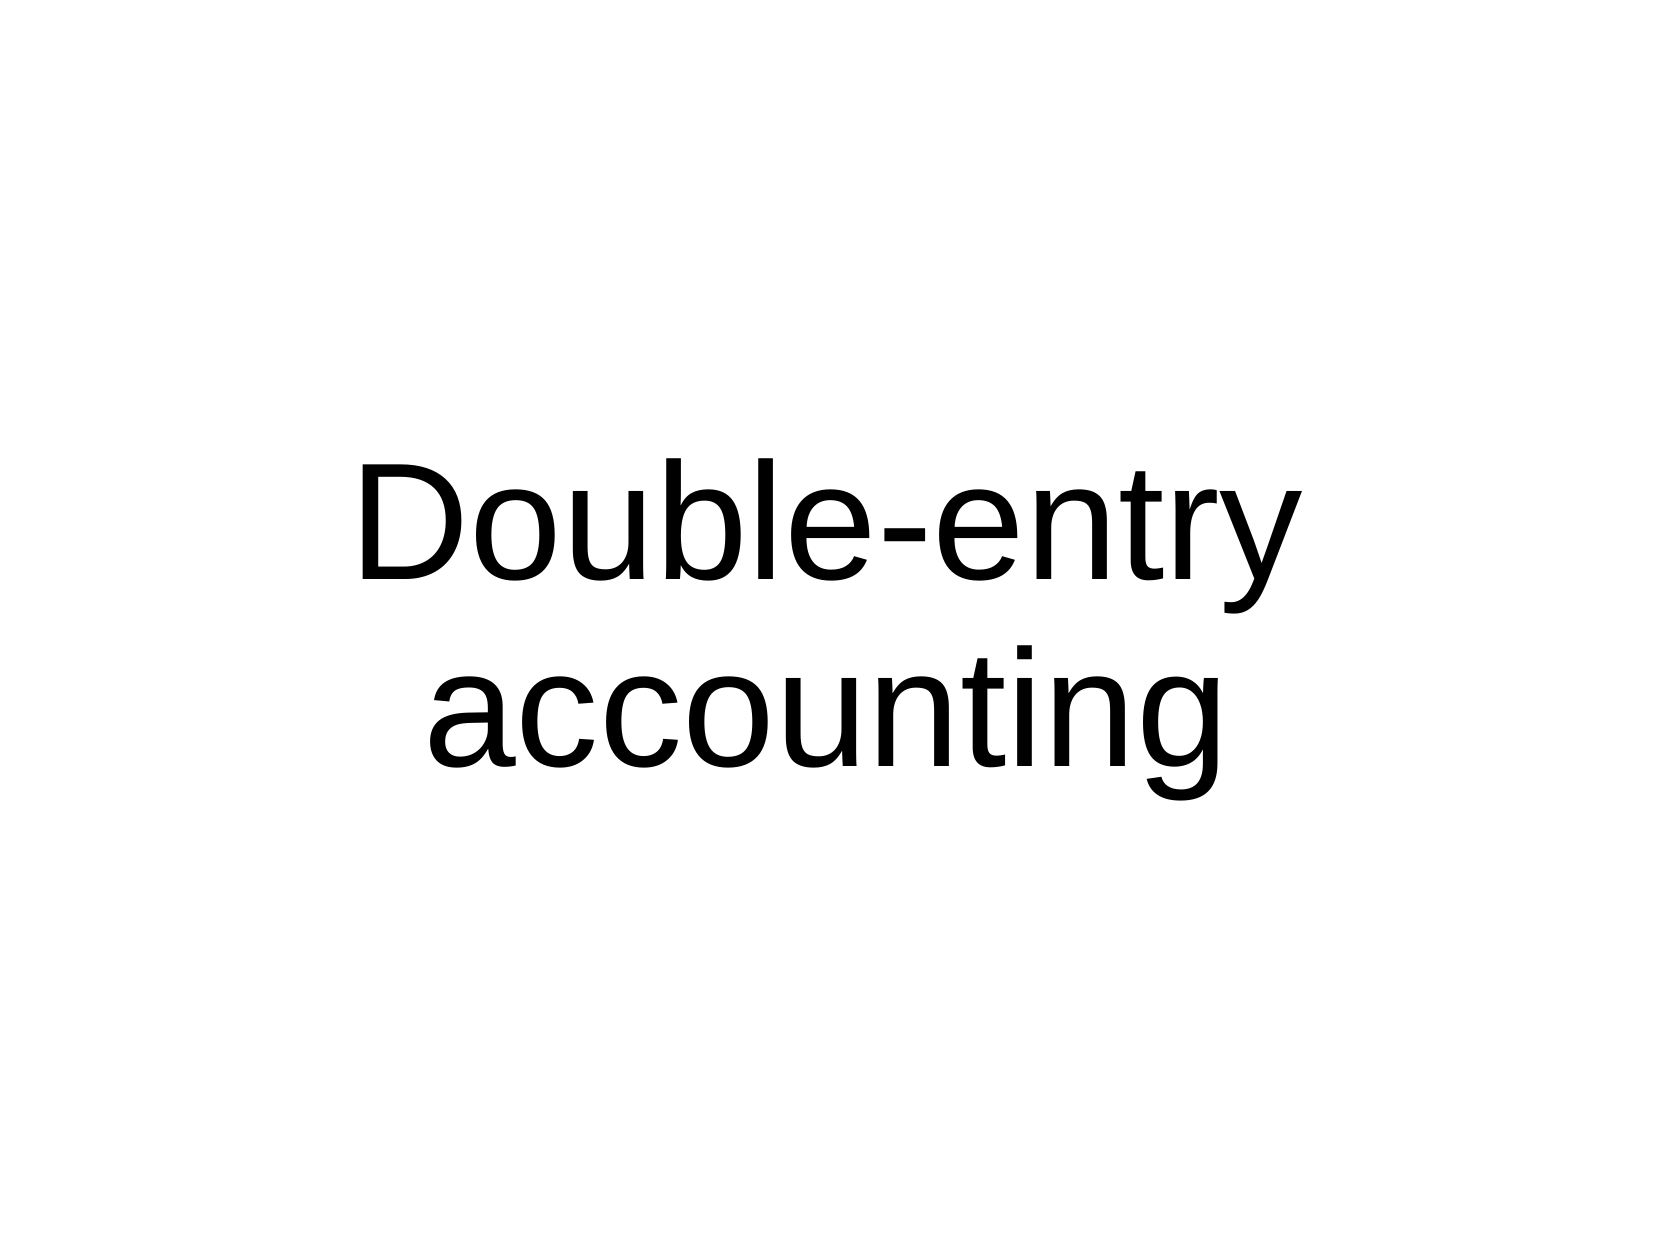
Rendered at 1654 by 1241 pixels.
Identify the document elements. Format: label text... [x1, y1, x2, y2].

title Double-entry accounting [82, 49, 1571, 1182]
